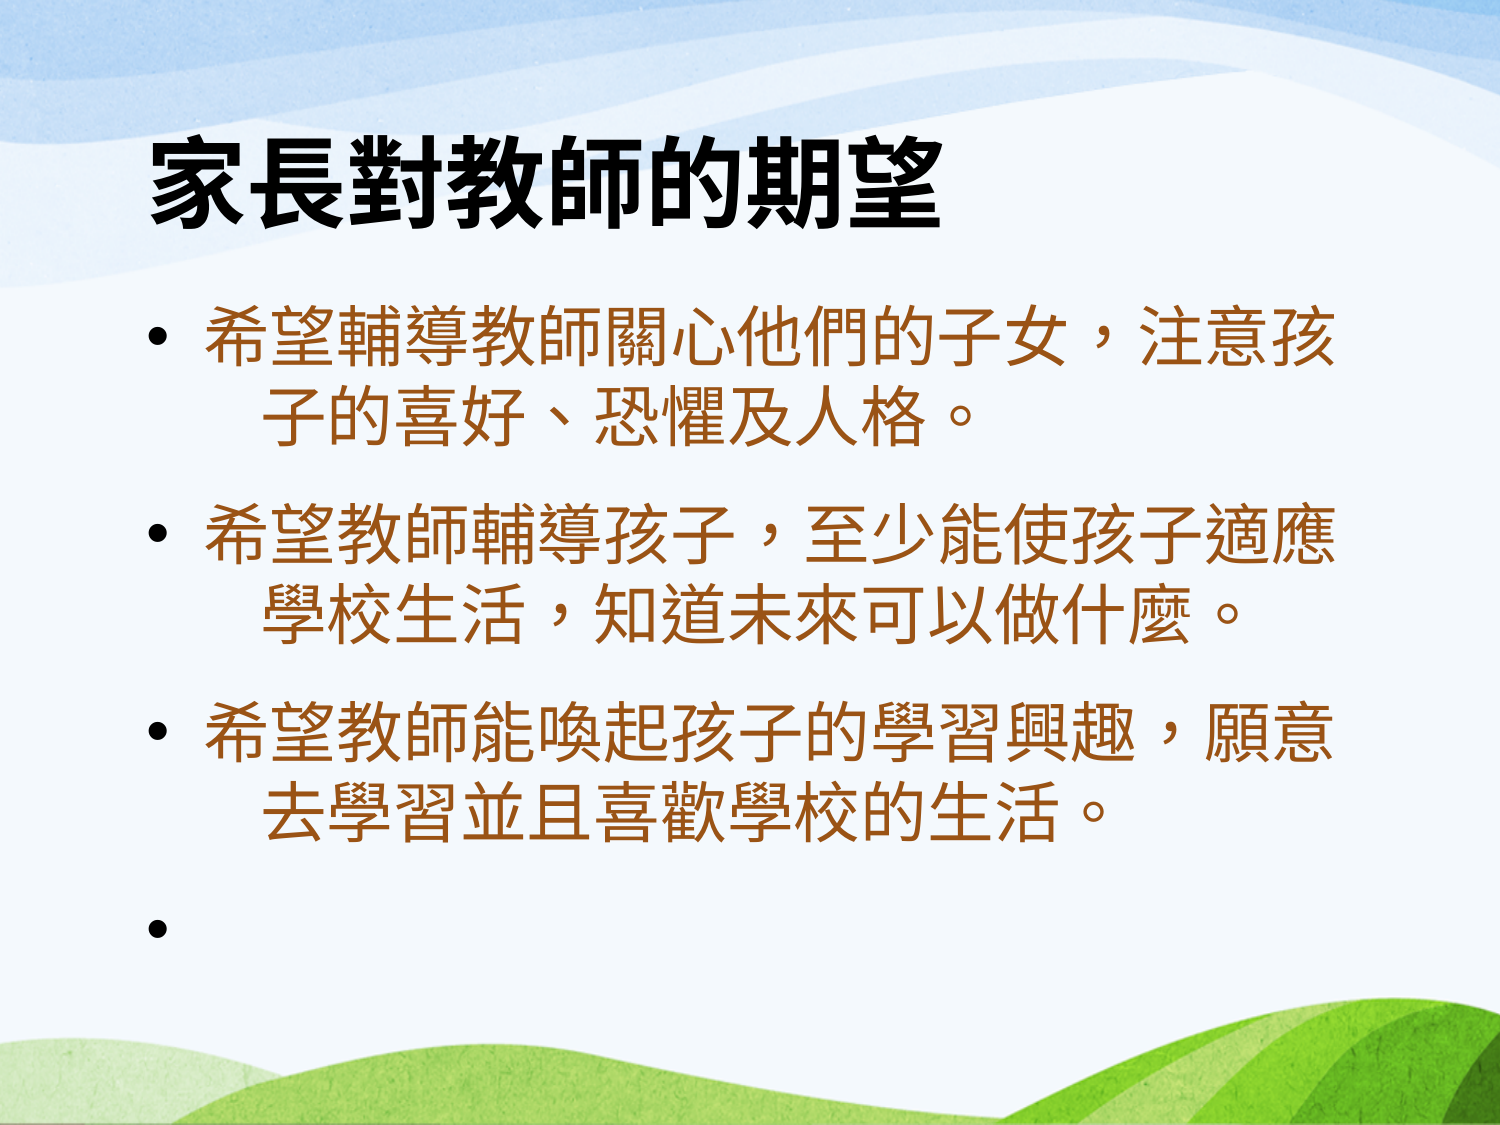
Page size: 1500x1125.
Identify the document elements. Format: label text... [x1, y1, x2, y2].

list 希望輔導教師關心他們的子女，注意孩子的喜好、恐懼及人格。 希望教師輔導孩子，至少能使孩子適應學校生活，知道未來可以做什麼。 希望教師能喚起孩子的學習興趣，願意去學習並且喜歡學校的生活。 [131, 287, 1369, 982]
title 家長對教師的期望 [131, 50, 1369, 251]
